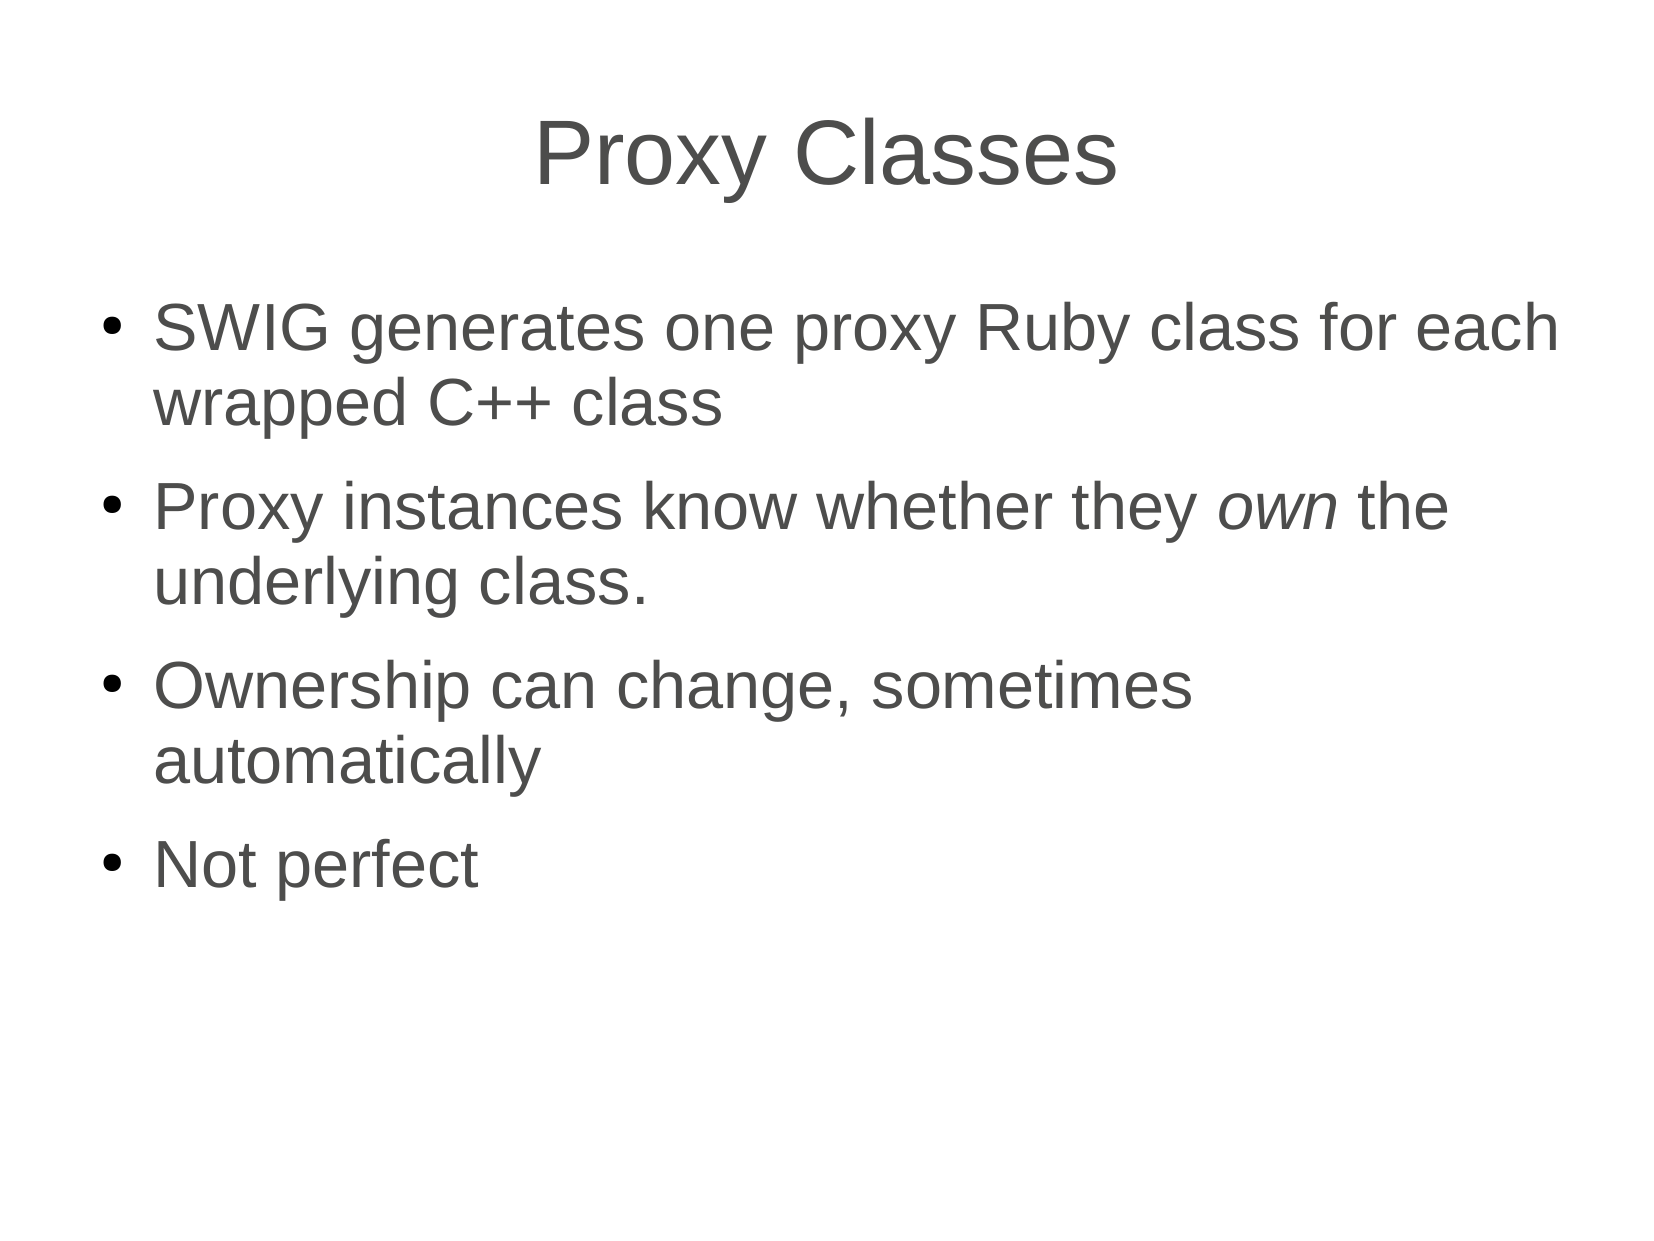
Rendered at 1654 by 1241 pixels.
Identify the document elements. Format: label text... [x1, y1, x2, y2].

list SWIG generates one proxy Ruby class for each wrapped C++ class Proxy instances know whether they own the underlying class. Ownership can change, sometimes automatically Not perfect [82, 290, 1571, 1010]
title Proxy Classes [82, 49, 1571, 257]
